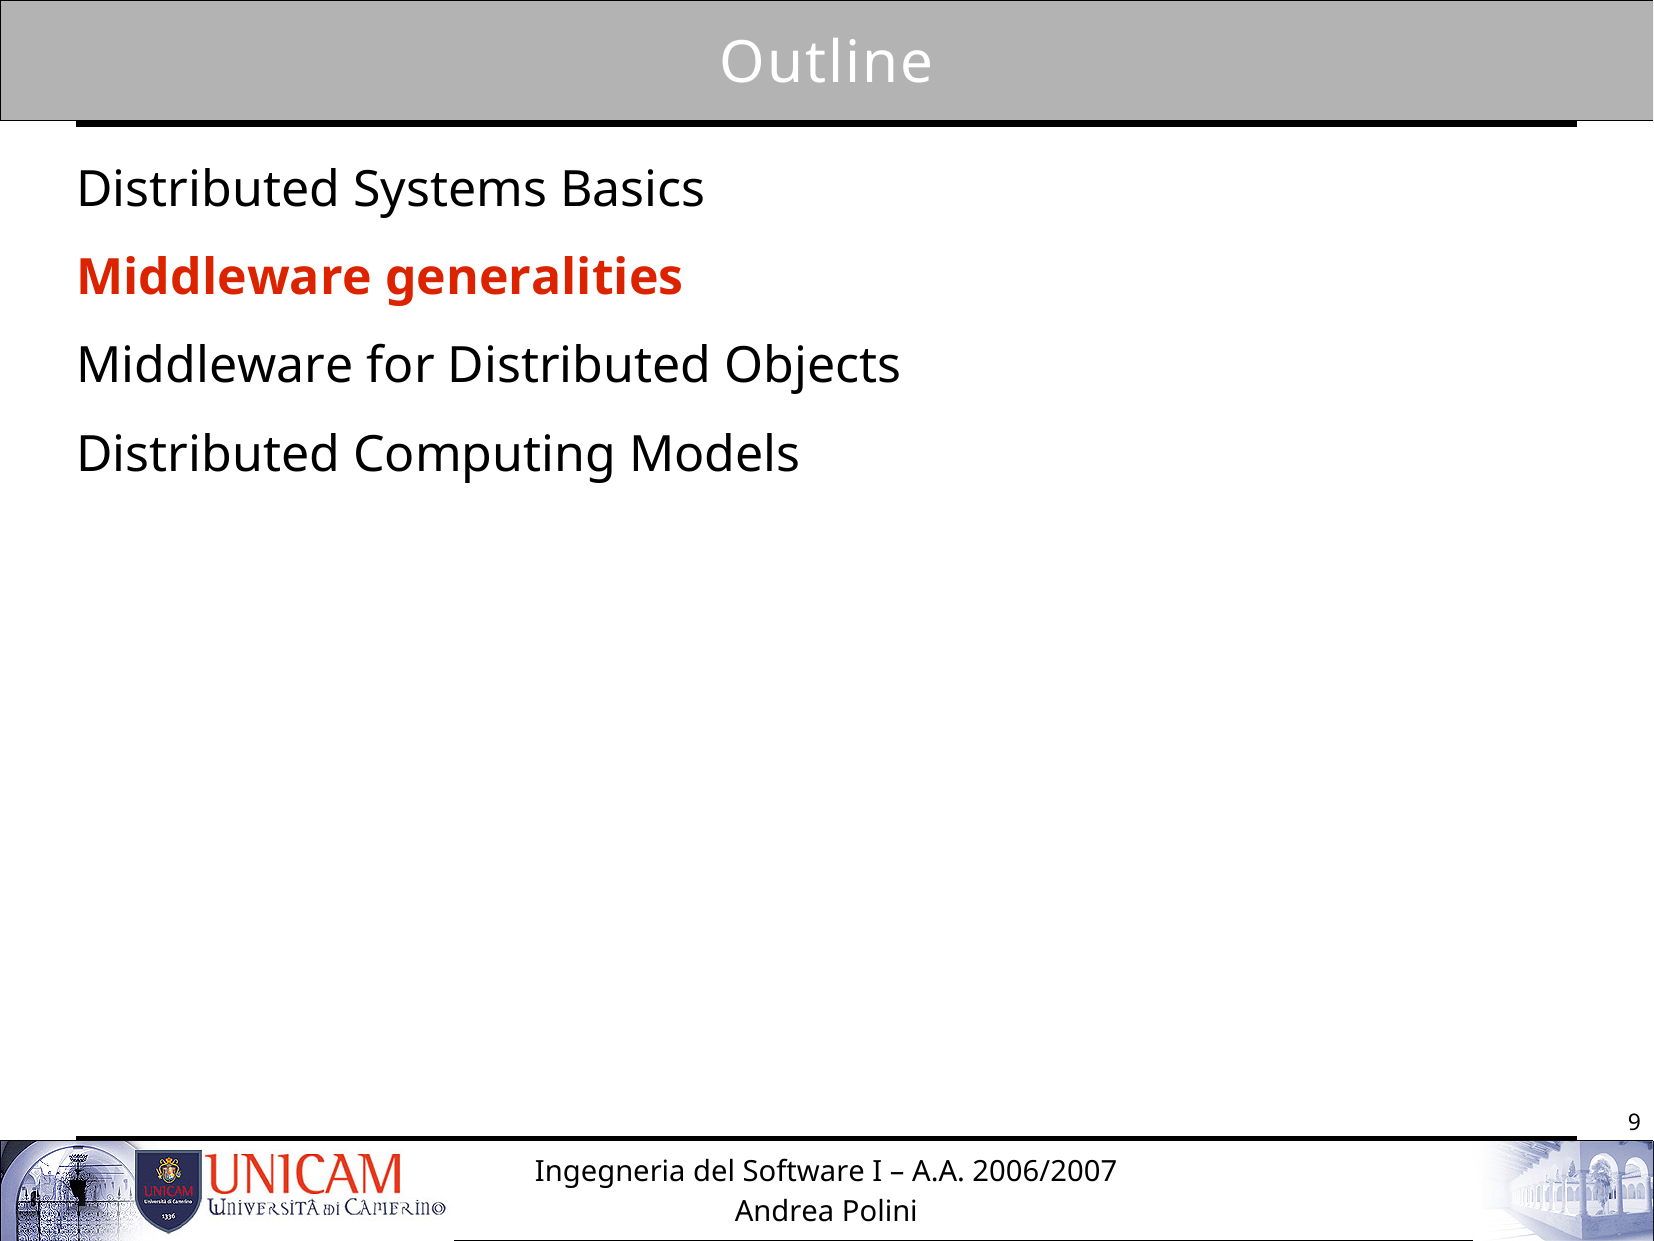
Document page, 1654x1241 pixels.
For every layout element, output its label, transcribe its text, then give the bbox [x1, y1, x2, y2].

title Outline [0, 0, 1653, 121]
picture [0, 1141, 454, 1241]
list Distributed Systems Basics Middleware generalities Middleware for Distributed Objects Distributed Computing Models [76, 152, 1577, 671]
picture [1473, 1141, 1654, 1241]
